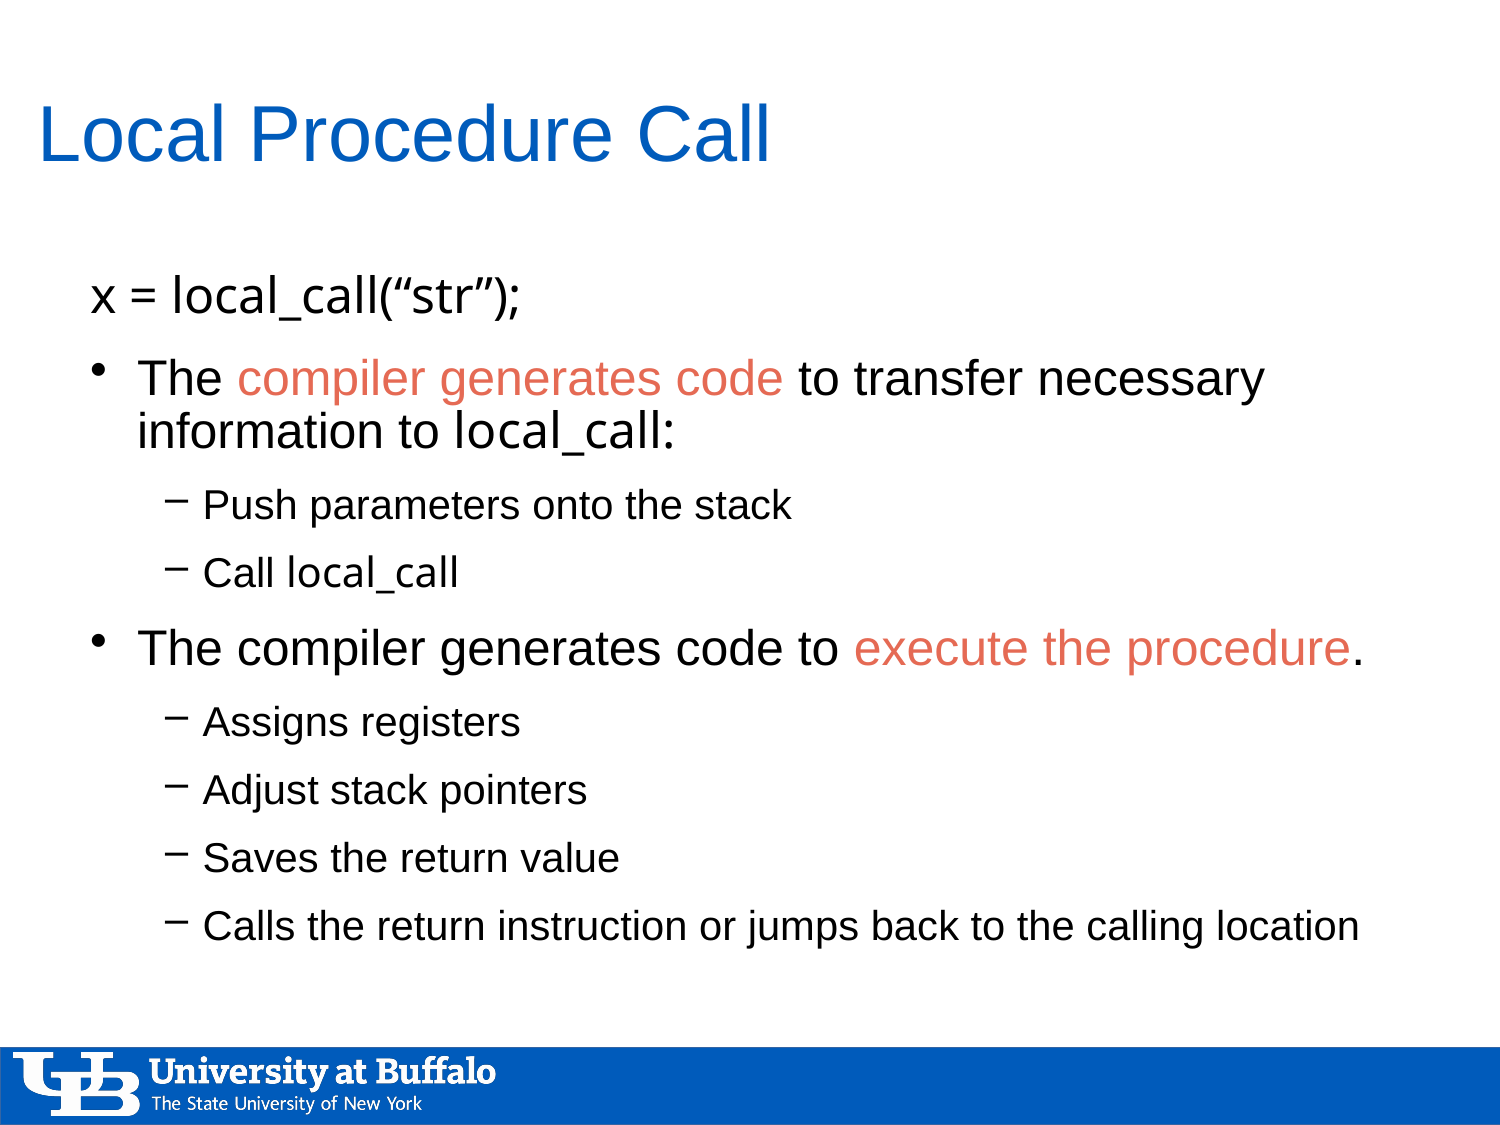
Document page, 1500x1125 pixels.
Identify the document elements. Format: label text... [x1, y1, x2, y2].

picture [13, 1052, 496, 1116]
title Local Procedure Call [37, 40, 1388, 228]
list x = local_call(“str”); The compiler generates code to transfer necessary information to local_call: Push parameters onto the stack Call local_call The compiler generates code to execute the procedure. Assigns registers Adjust stack pointers Saves the return value Calls the return instruction or jumps back to the calling location [75, 263, 1425, 916]
